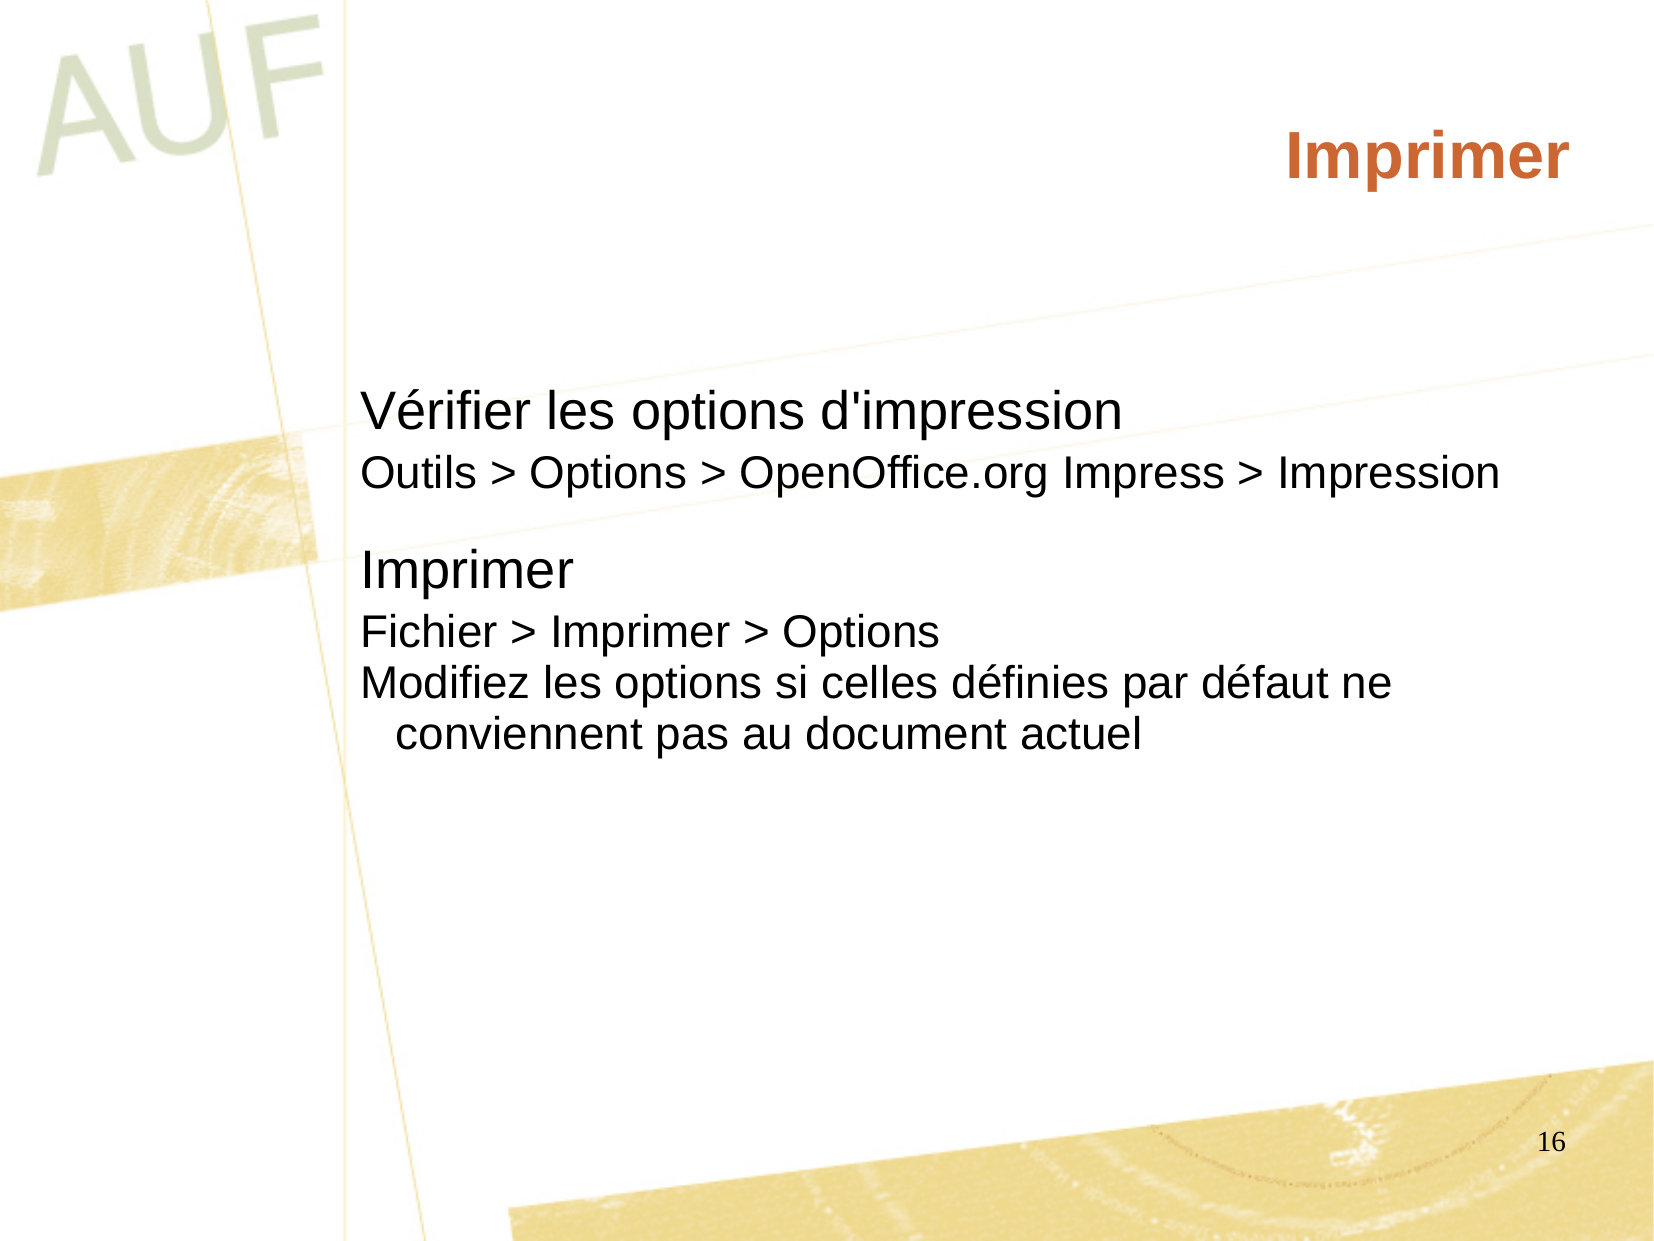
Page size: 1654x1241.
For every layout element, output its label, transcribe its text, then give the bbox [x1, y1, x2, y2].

picture [0, 0, 1654, 1241]
subtitle Vérifier les options d'impression Outils > Options > OpenOffice.org Impress > Impression Imprimer Fichier > Imprimer > Options Modifiez les options si celles définies par défaut ne conviennent pas au document actuel [324, 380, 1625, 760]
title Imprimer [324, 59, 1571, 252]
